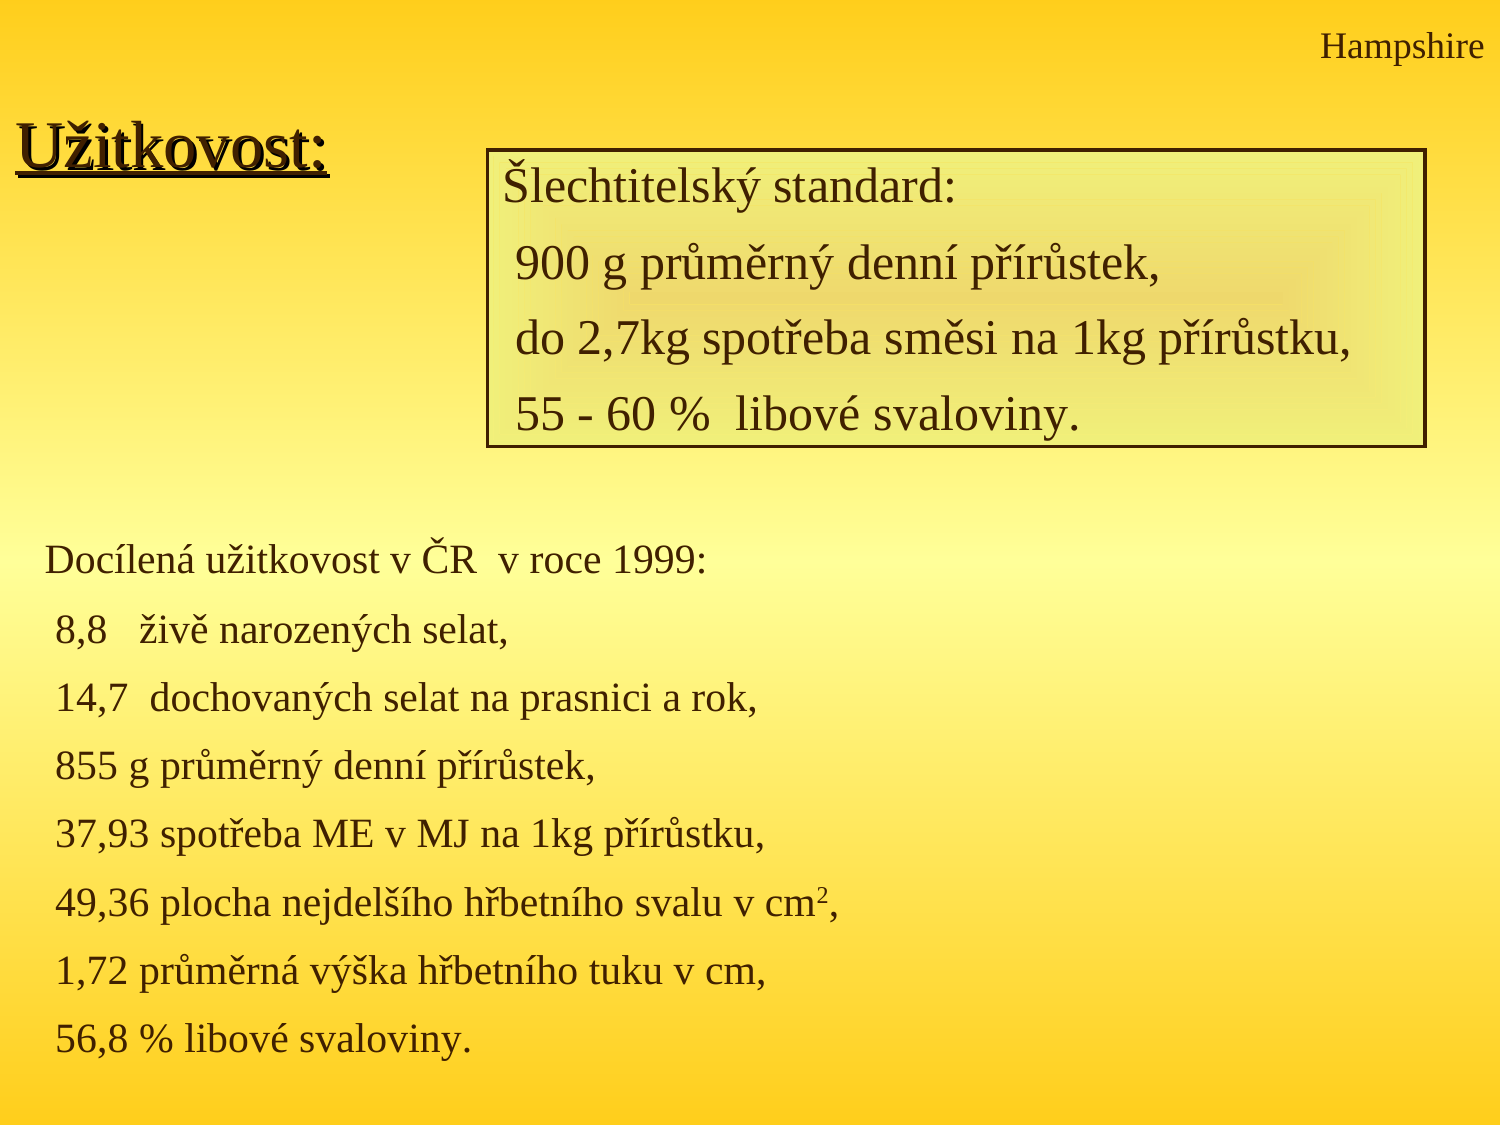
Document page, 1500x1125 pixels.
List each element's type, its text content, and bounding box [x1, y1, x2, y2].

text_box Šlechtitelský standard: 900 g průměrný denní přírůstek, do 2,7kg spotřeba směsi na 1kg přírůstku, 55 - 60 % libové svaloviny. [487, 149, 1425, 447]
text_box Hampshire Užitkovost: [0, 17, 1500, 190]
text_box Docílená užitkovost v ČR v roce 1999: 8,8 živě narozených selat, 14,7 dochovaných selat na prasnici a rok, 855 g průměrný denní přírůstek, 37,93 spotřeba ME v MJ na 1kg přírůstku, 49,36 plocha nejdelšího hřbetního svalu v cm2, 1,72 průměrná výška hřbetního tuku v cm, 56,8 % libové svaloviny. [29, 528, 1368, 1068]
